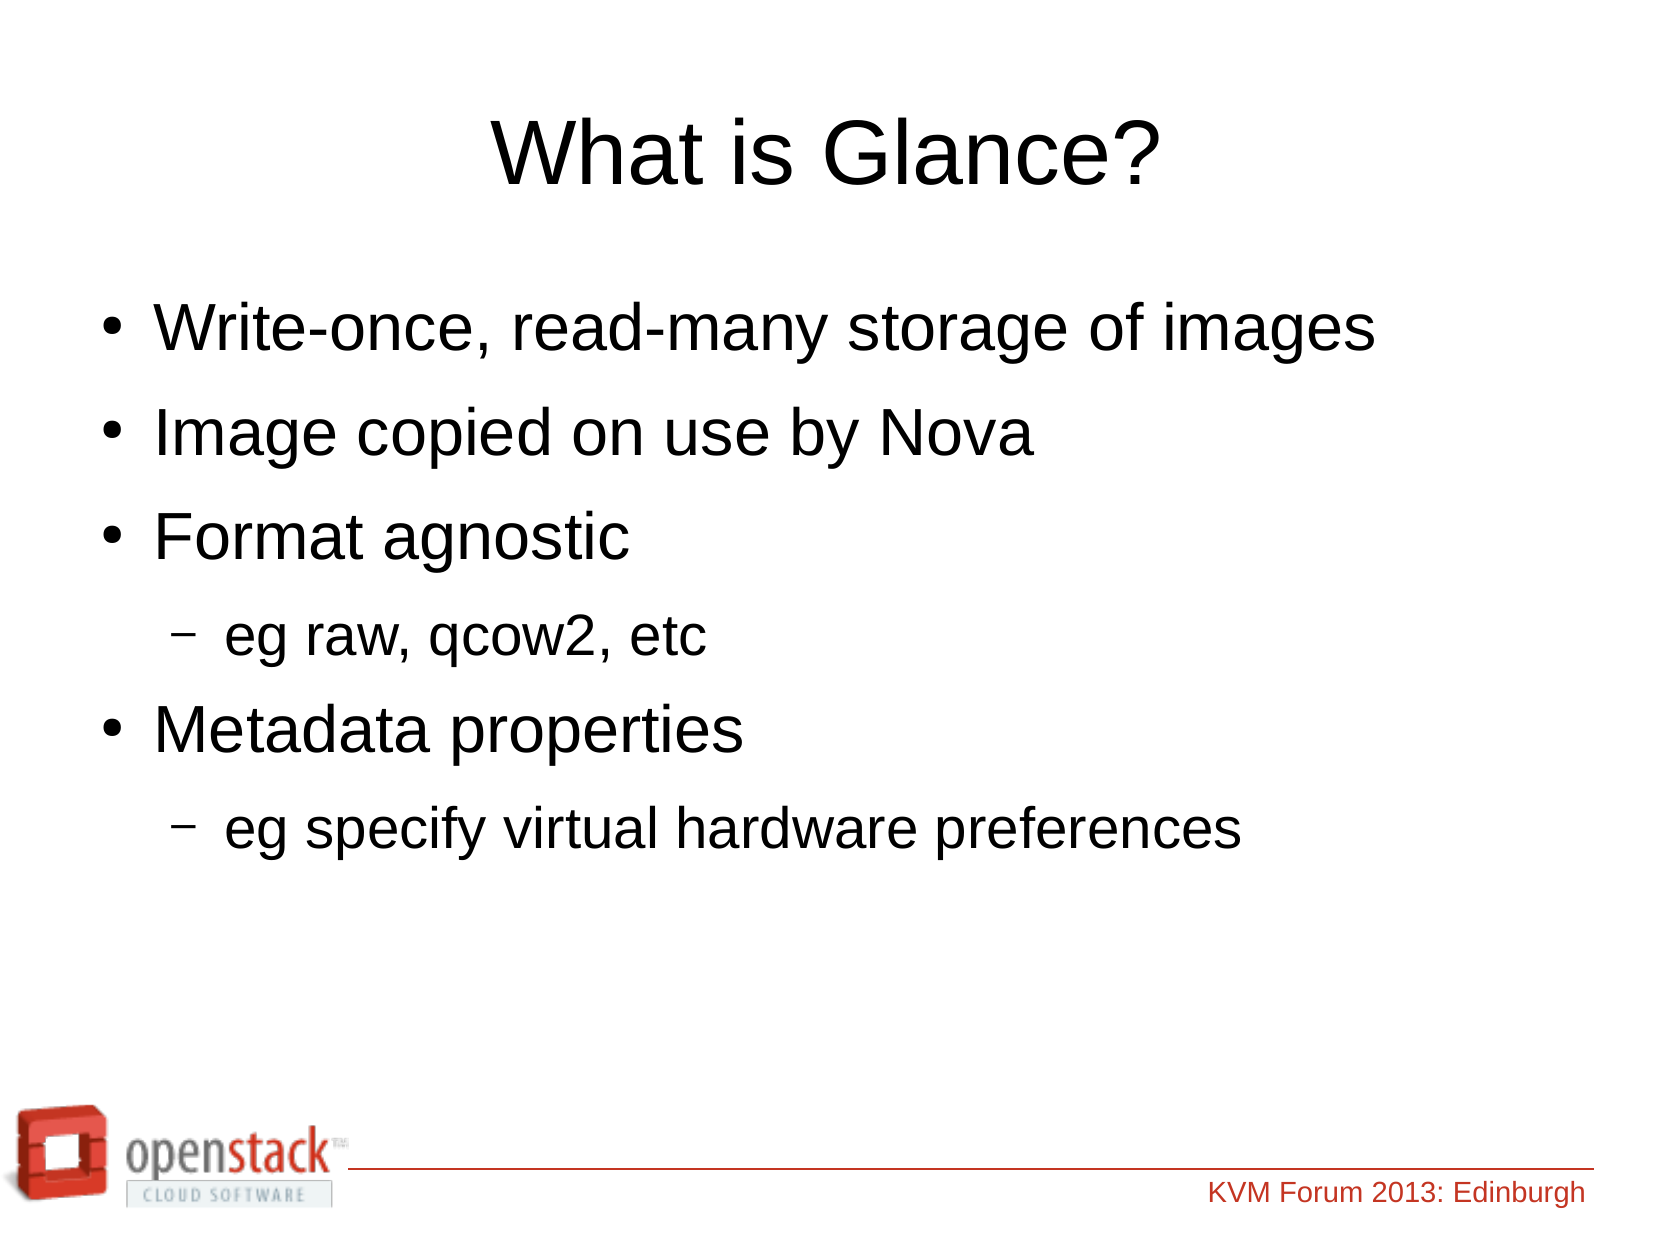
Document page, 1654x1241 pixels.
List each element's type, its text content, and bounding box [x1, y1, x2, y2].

picture [0, 1101, 349, 1219]
title What is Glance? [82, 49, 1571, 257]
list Write-once, read-many storage of images Image copied on use by Nova Format agnostic eg raw, qcow2, etc Metadata properties eg specify virtual hardware preferences [82, 290, 1571, 1010]
